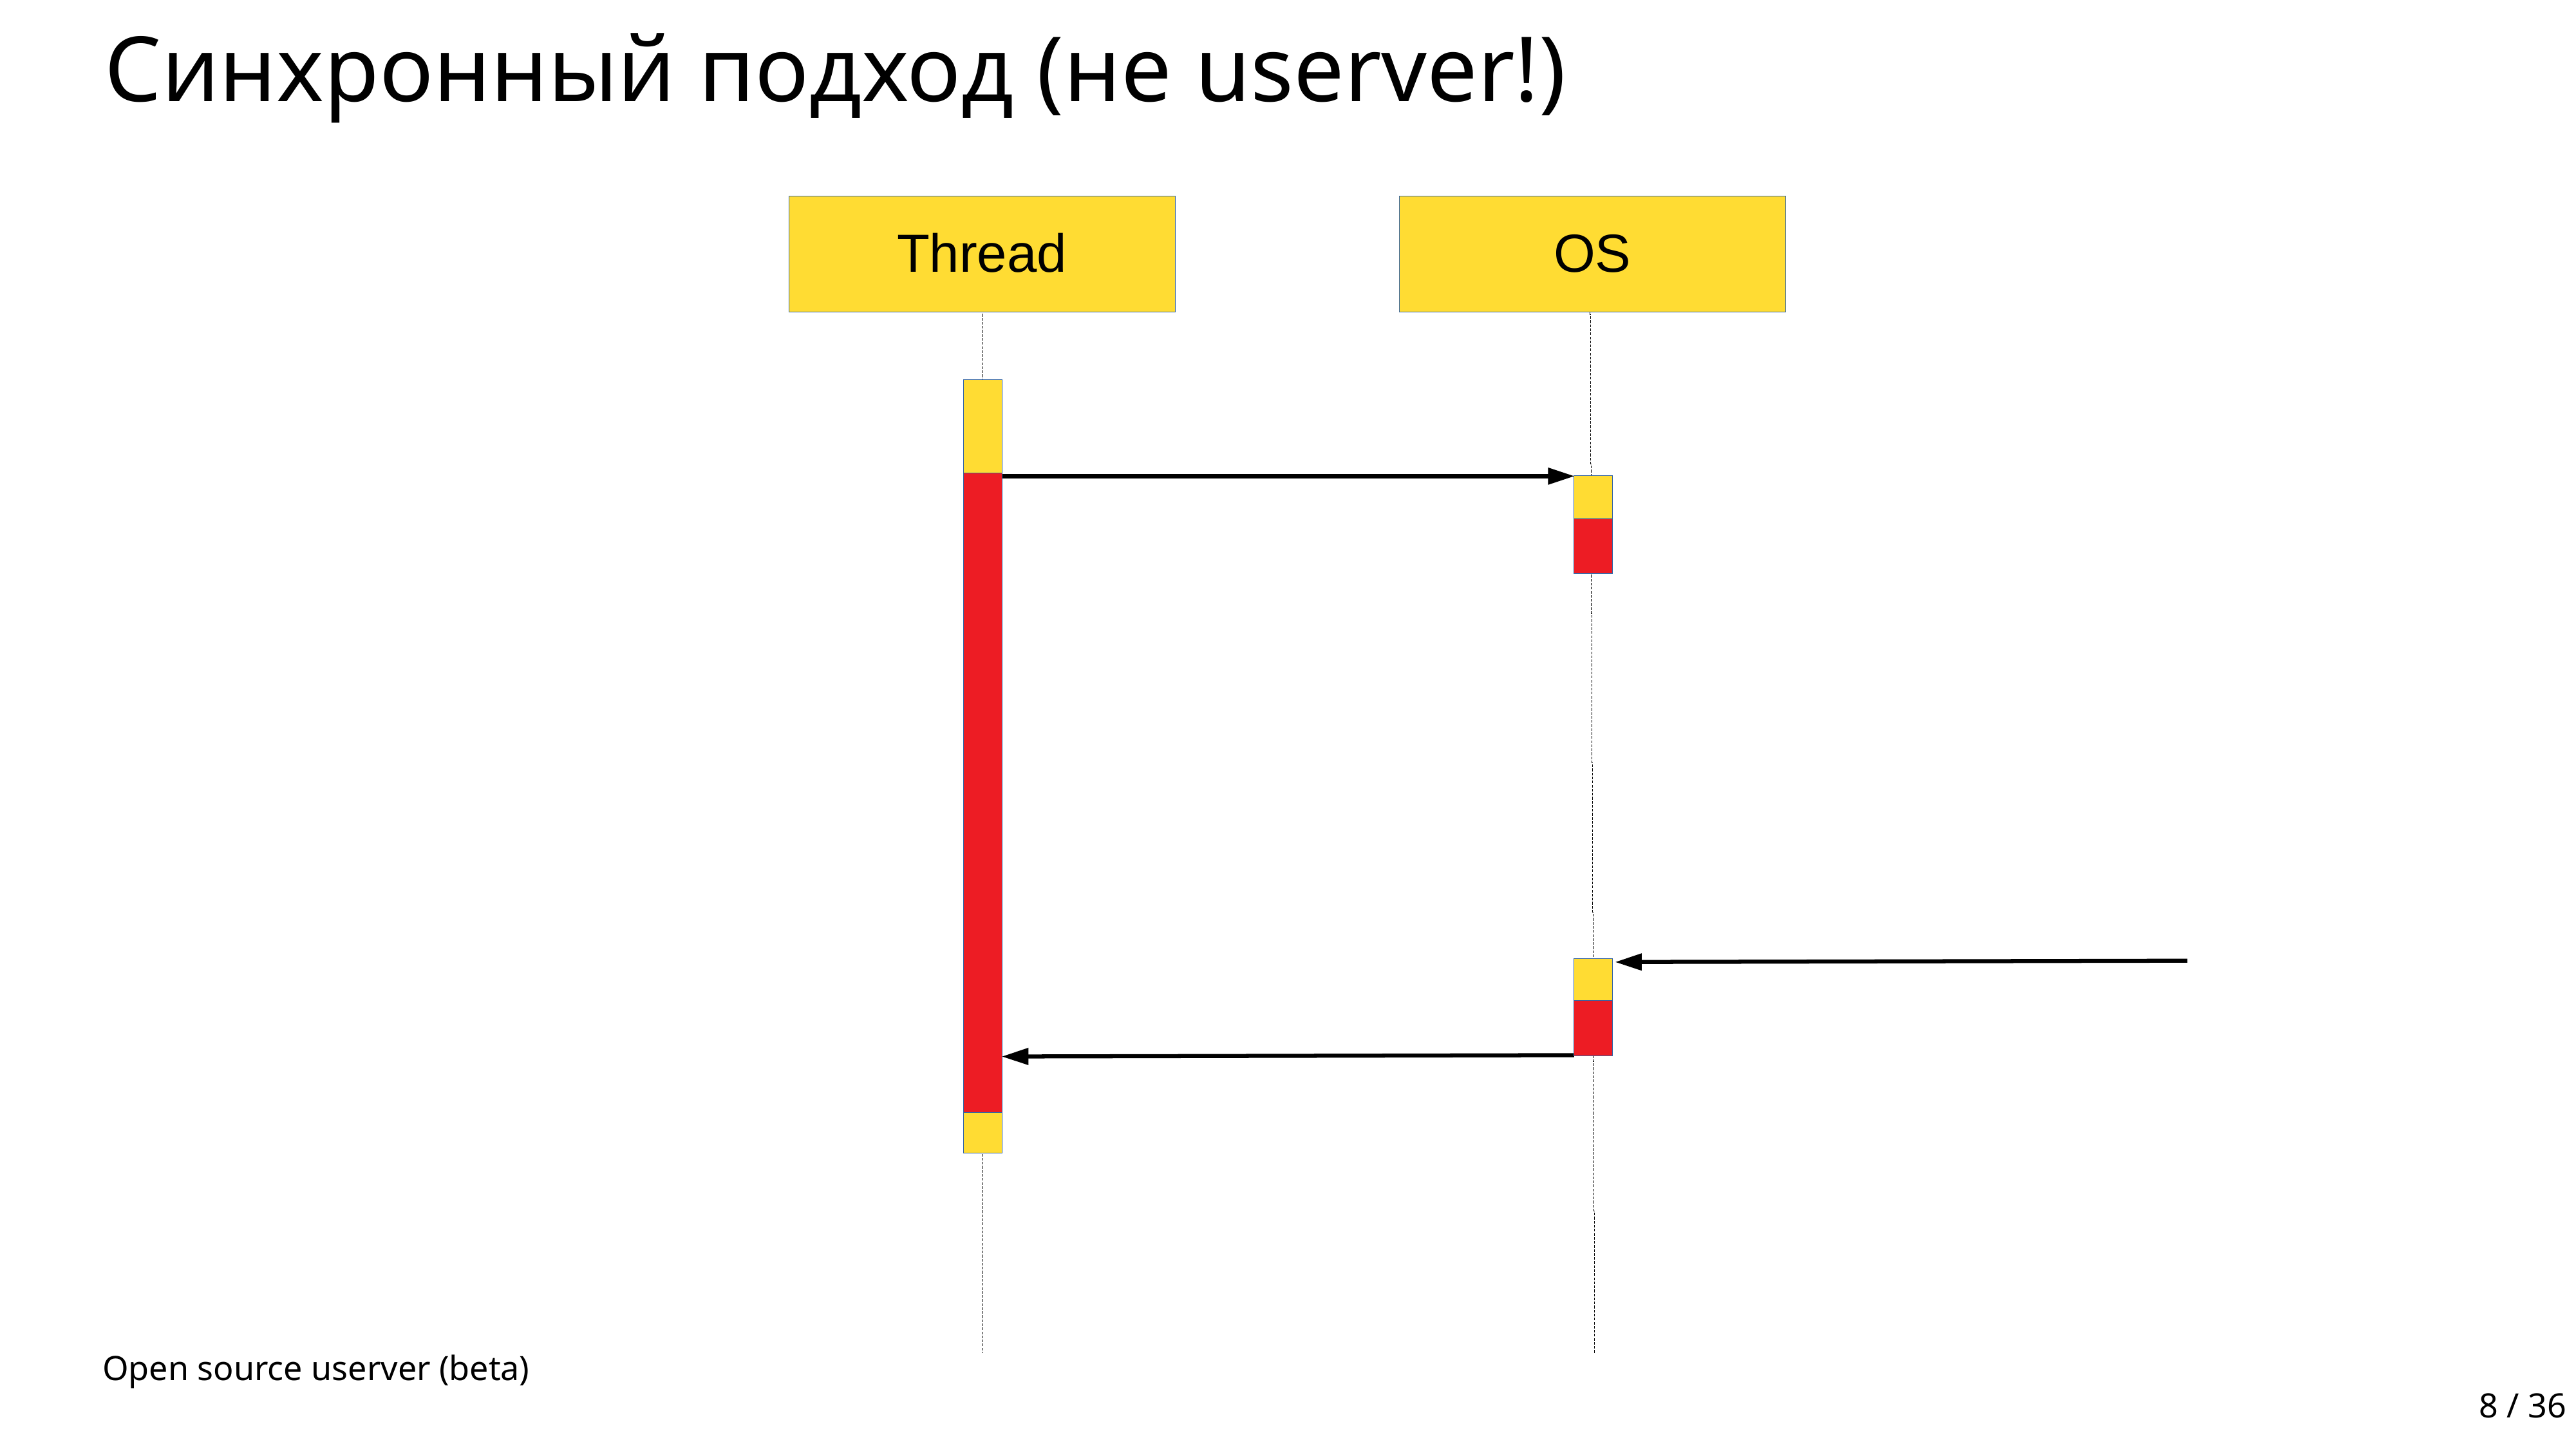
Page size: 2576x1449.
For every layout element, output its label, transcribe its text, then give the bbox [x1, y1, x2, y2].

list Open source userver (beta) [93, 1338, 1190, 1393]
title Синхронный подход (не userver!) [95, 19, 2576, 155]
text_box Thread [789, 196, 1176, 312]
text_box OS [1399, 196, 1786, 312]
text_box [1574, 958, 1613, 1056]
list <number> / 36 [1479, 1376, 2576, 1431]
text_box [1574, 475, 1613, 574]
text_box [963, 379, 1002, 1153]
